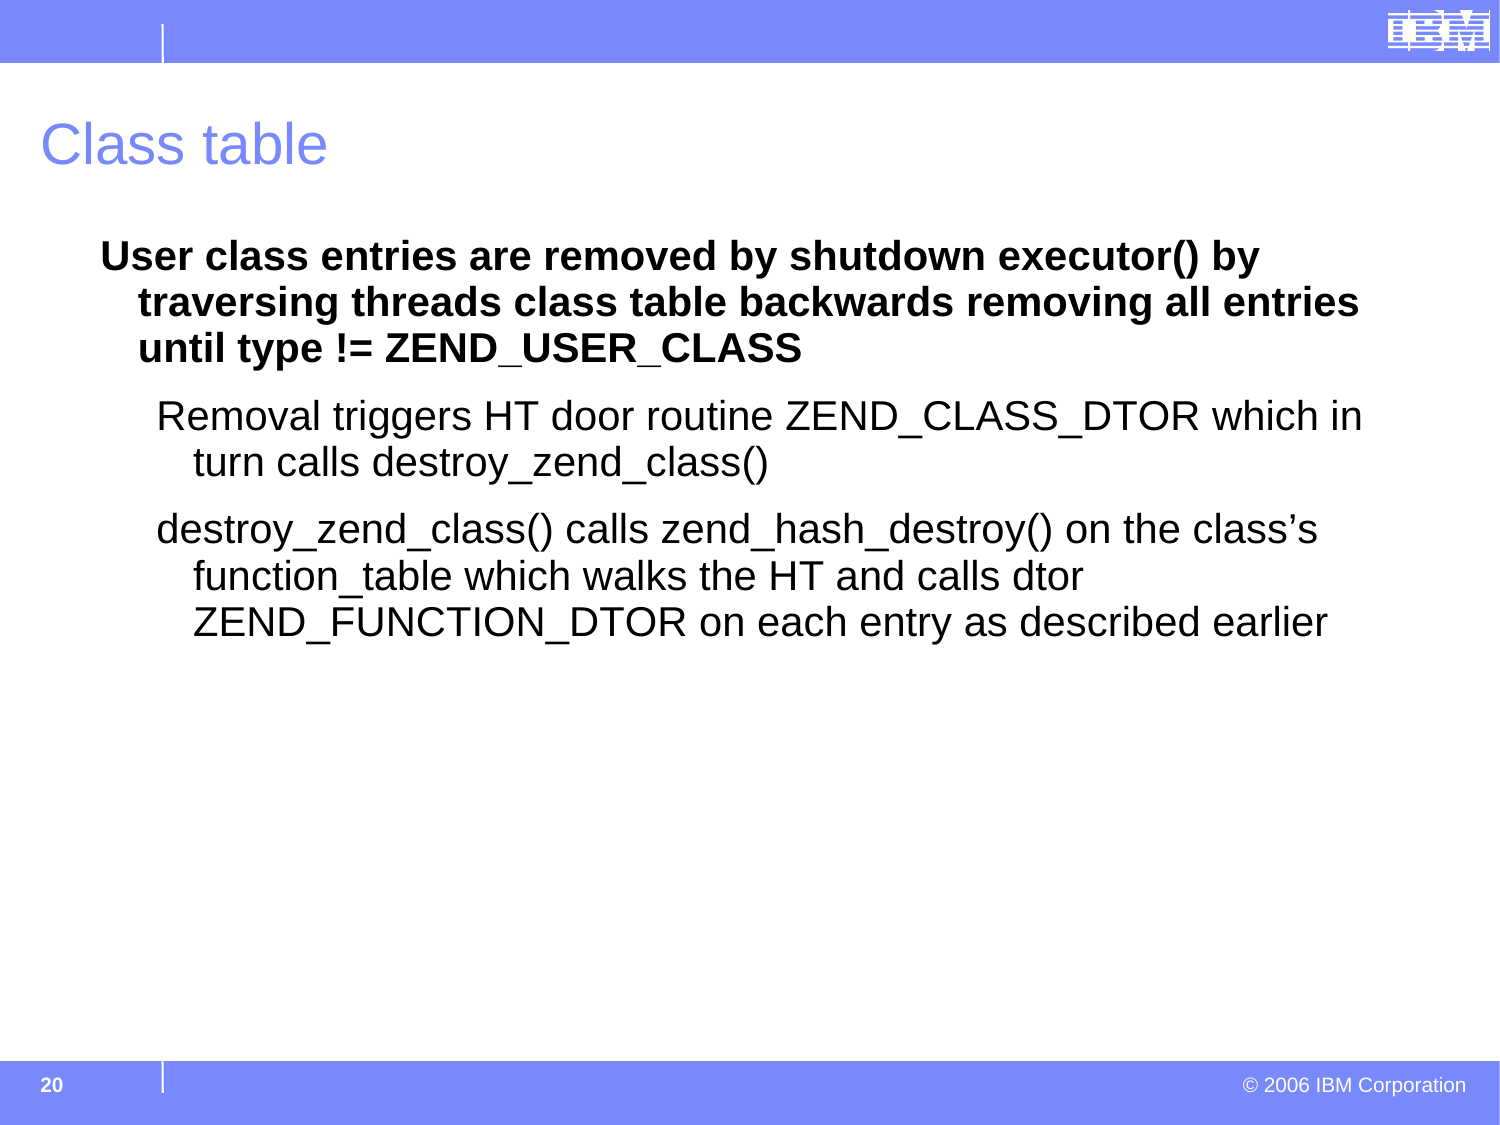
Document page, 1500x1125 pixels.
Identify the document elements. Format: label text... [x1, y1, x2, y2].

list User class entries are removed by shutdown executor() by traversing threads class table backwards removing all entries until type != ZEND_USER_CLASS Removal triggers HT door routine ZEND_CLASS_DTOR which in turn calls destroy_zend_class()‏ destroy_zend_class() calls zend_hash_destroy() on the class’s function_table which walks the HT and calls dtor ZEND_FUNCTION_DTOR on each entry as described earlier [85, 224, 1421, 1026]
title Class table [25, 82, 1378, 184]
